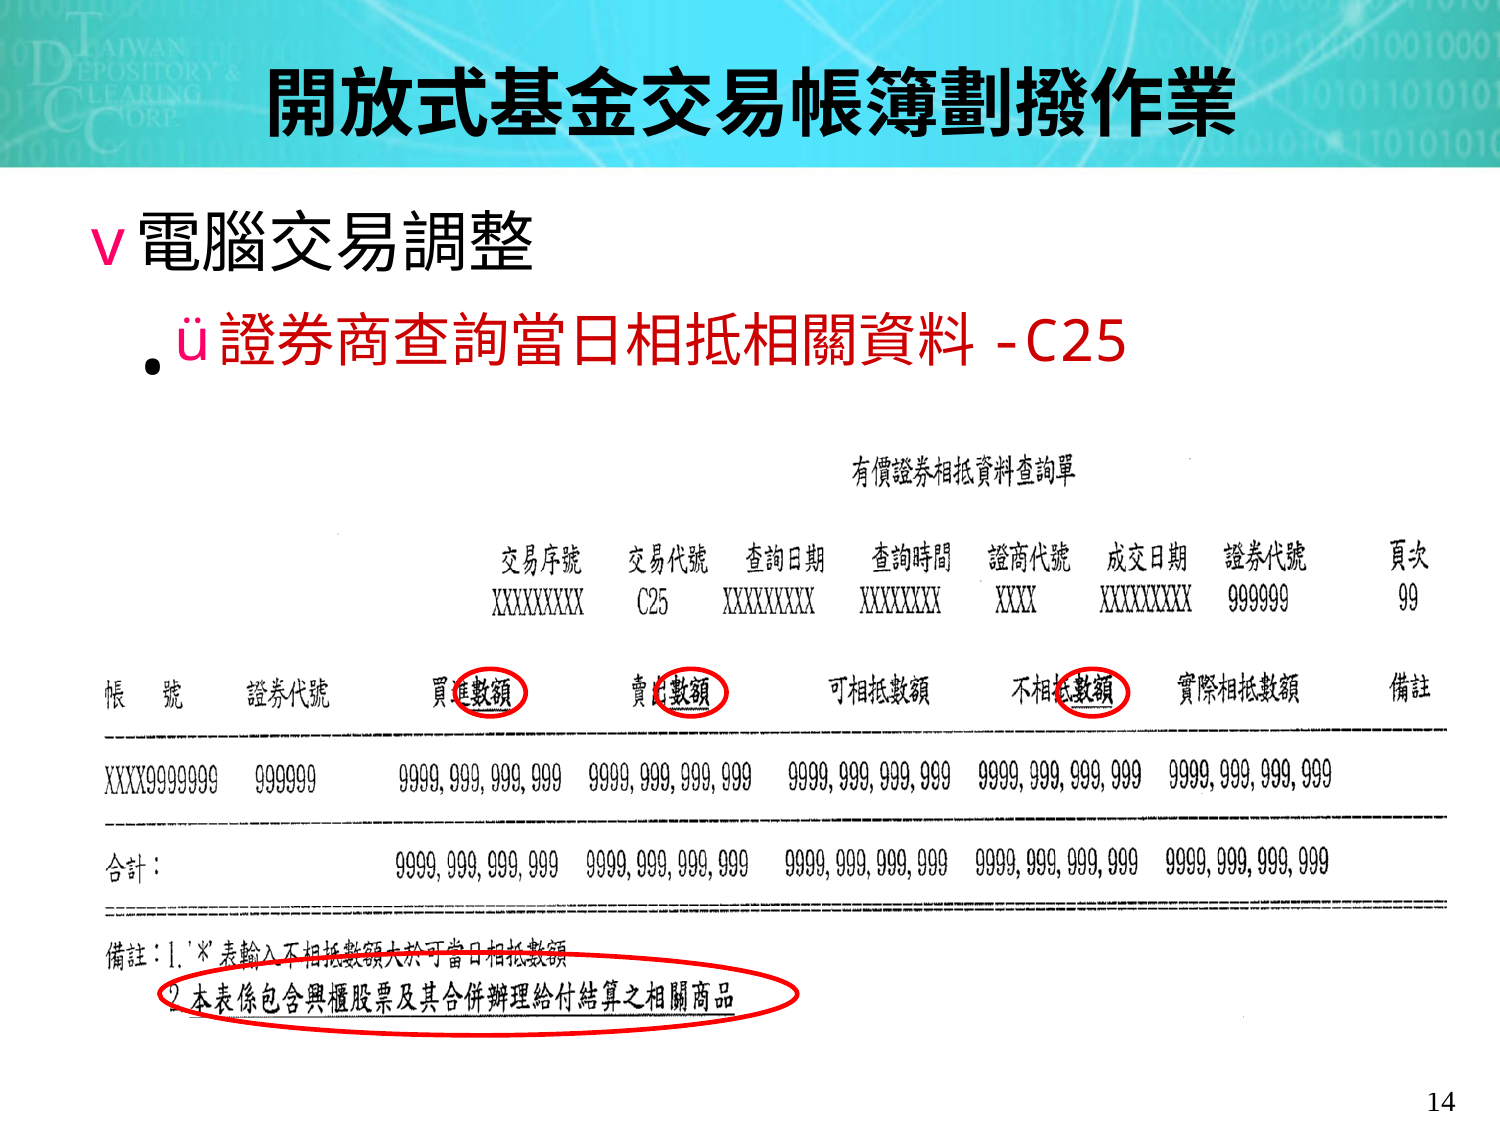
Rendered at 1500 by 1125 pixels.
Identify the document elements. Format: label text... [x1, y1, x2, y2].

text_box 證券商查詢當日相抵相關資料-C25 [159, 302, 1400, 381]
text_box 電腦交易調整 [76, 220, 1427, 420]
text_box [1411, 1074, 1500, 1125]
picture [76, 420, 1447, 1093]
title 開放式基金交易帳簿劃撥作業 [76, 42, 1427, 159]
